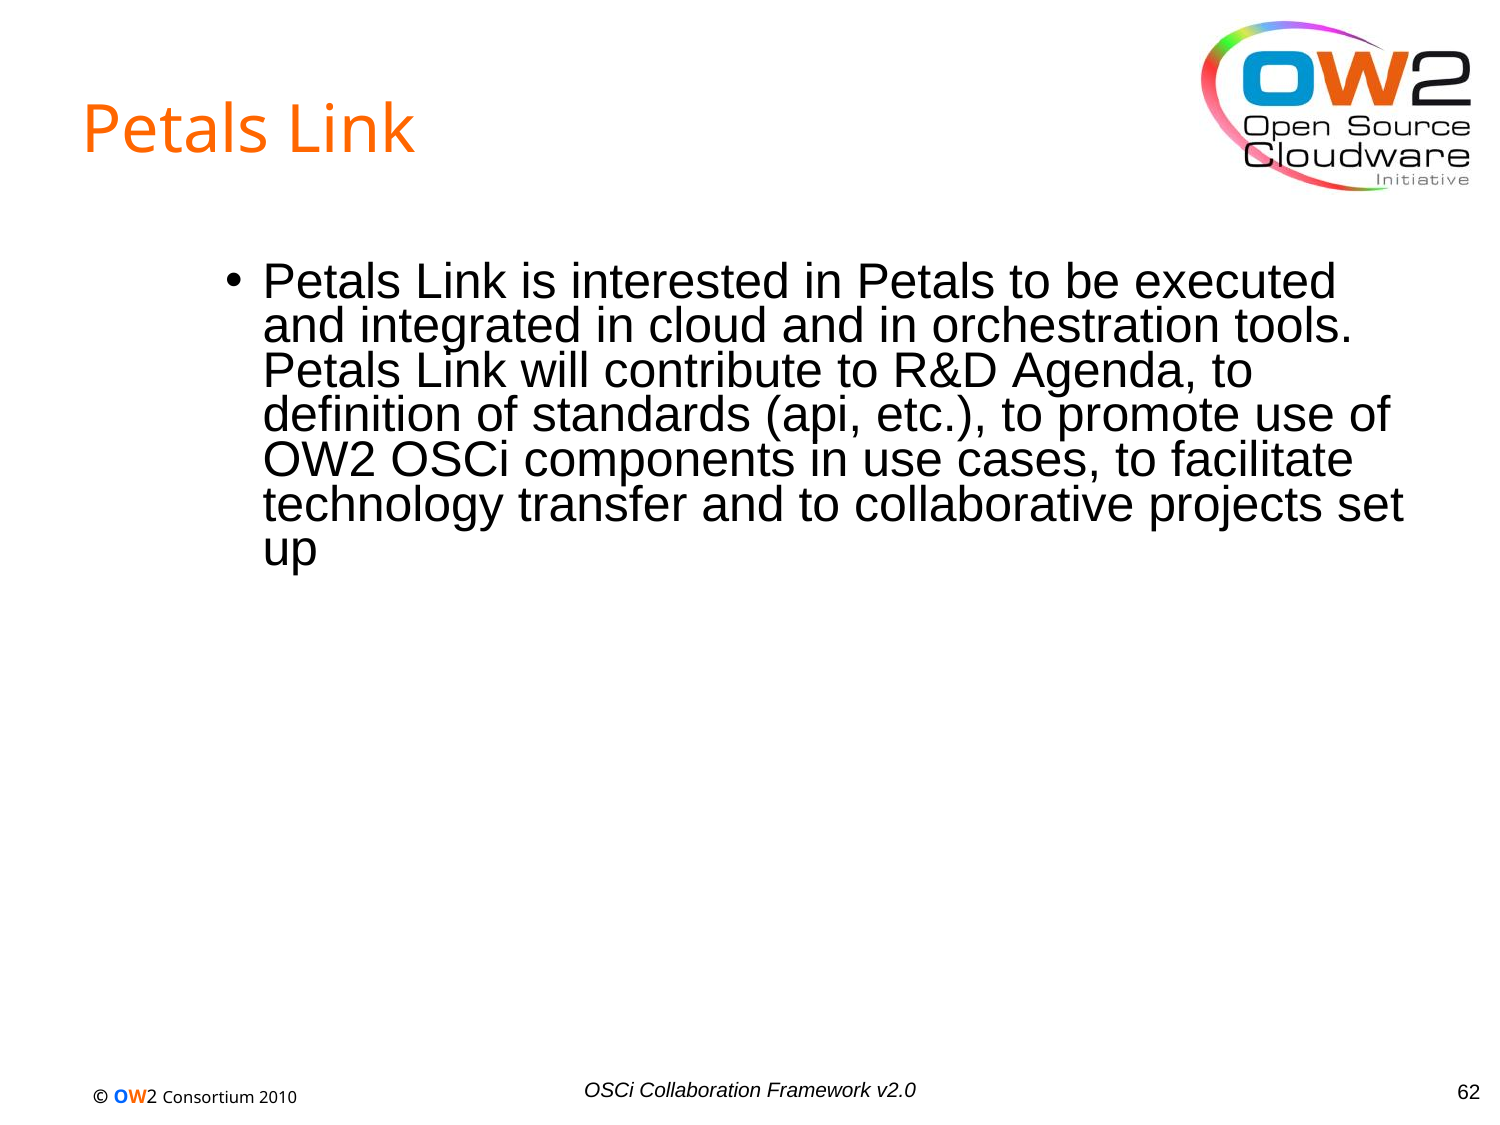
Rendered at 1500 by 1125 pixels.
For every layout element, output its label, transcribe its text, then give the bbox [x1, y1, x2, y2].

title Petals Link [81, 43, 1182, 213]
picture [1199, 19, 1472, 195]
list Petals Link is interested in Petals to be executed and integrated in cloud and in orchestration tools. Petals Link will contribute to R&D Agenda, to definition of standards (api, etc.), to promote use of OW2 OSCi components in use cases, to facilitate technology transfer and to collaborative projects set up [74, 262, 1425, 990]
